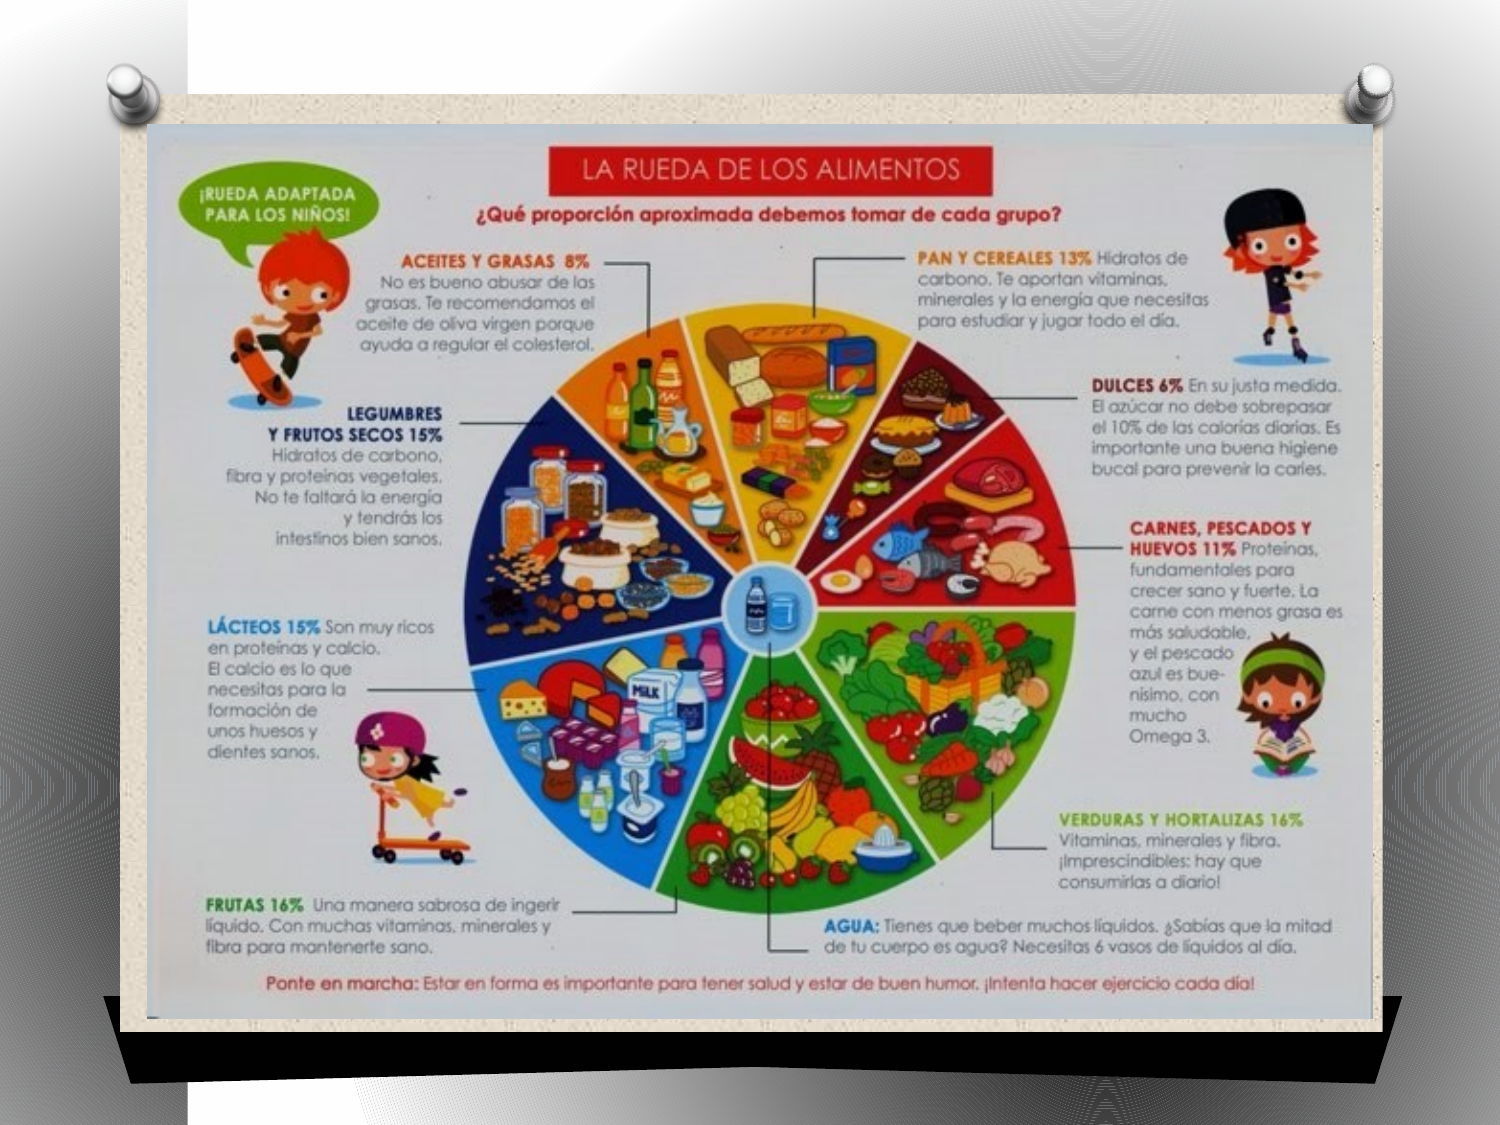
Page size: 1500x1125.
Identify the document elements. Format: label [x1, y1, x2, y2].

picture [76, 31, 1439, 1032]
